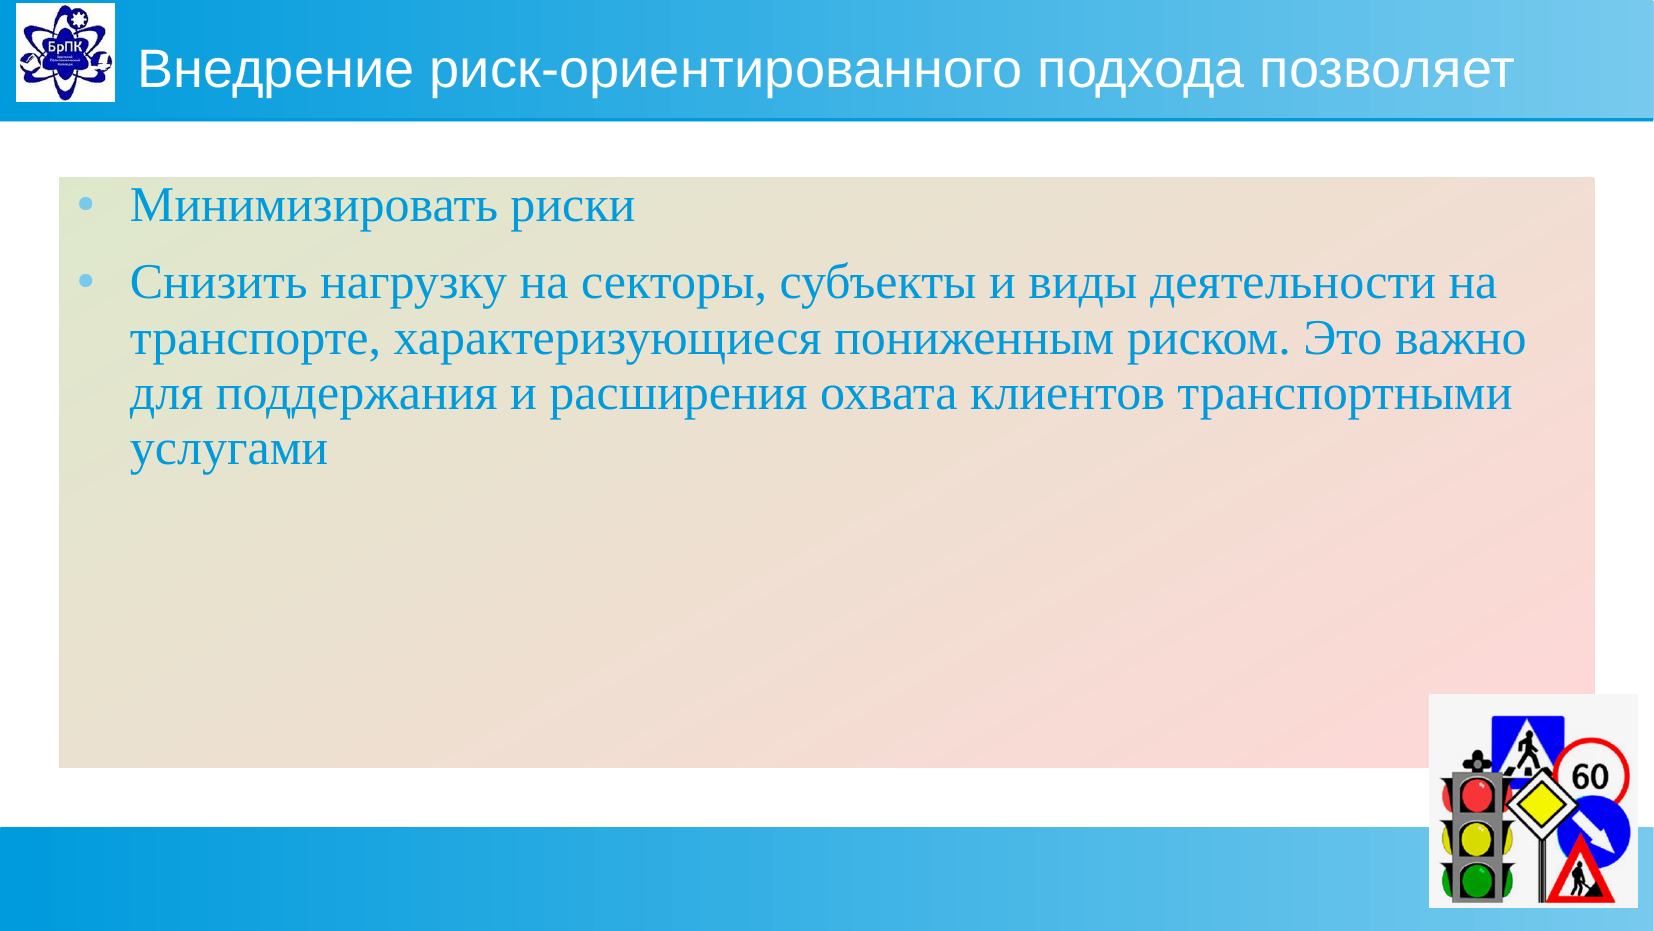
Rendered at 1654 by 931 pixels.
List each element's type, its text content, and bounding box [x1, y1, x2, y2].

title Внедрение риск-ориентированного подхода позволяет [115, 38, 1595, 99]
list Минимизировать риски Снизить нагрузку на секторы, субъекты и виды деятельности на транспорте, характеризующиеся пониженным риском. Это важно для поддержания и расширения охвата клиентов транспортными услугами [59, 177, 1595, 768]
picture [17, 4, 114, 101]
picture [1429, 694, 1638, 908]
